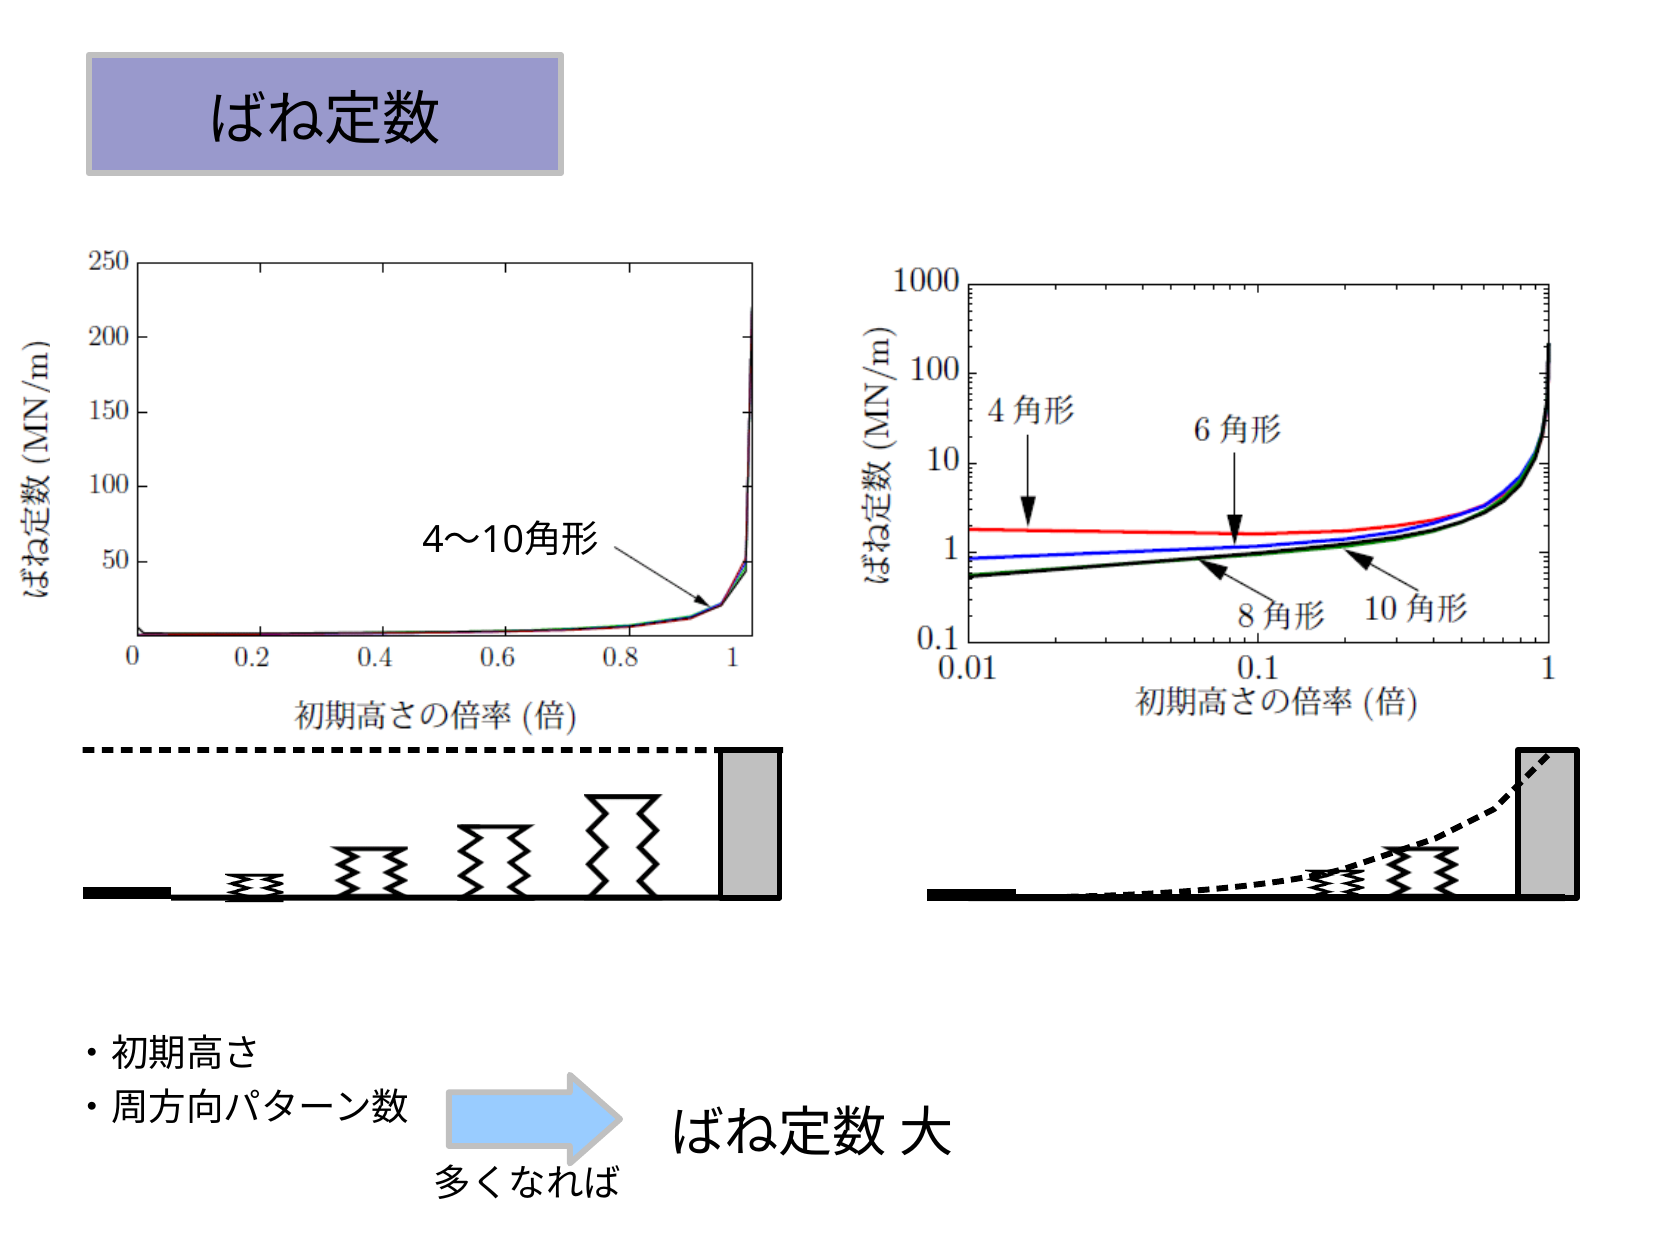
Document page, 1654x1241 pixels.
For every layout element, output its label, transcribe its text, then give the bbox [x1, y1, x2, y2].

text_box ばね定数 [88, 54, 562, 174]
picture [225, 872, 284, 894]
picture [584, 793, 665, 894]
picture [455, 823, 537, 894]
picture [1305, 868, 1365, 894]
text_box 多くなれば [419, 1145, 656, 1210]
picture [329, 845, 409, 894]
picture [1380, 845, 1460, 894]
picture [850, 253, 1566, 725]
text_box [1517, 750, 1577, 898]
text_box [448, 1074, 621, 1145]
text_box ばね定数 大 [655, 1080, 1040, 1167]
text_box ・初期高さ ・周方向パターン数 [59, 1015, 1034, 1129]
text_box 4〜10角形 [407, 501, 703, 566]
picture [9, 230, 768, 739]
text_box [720, 750, 780, 898]
